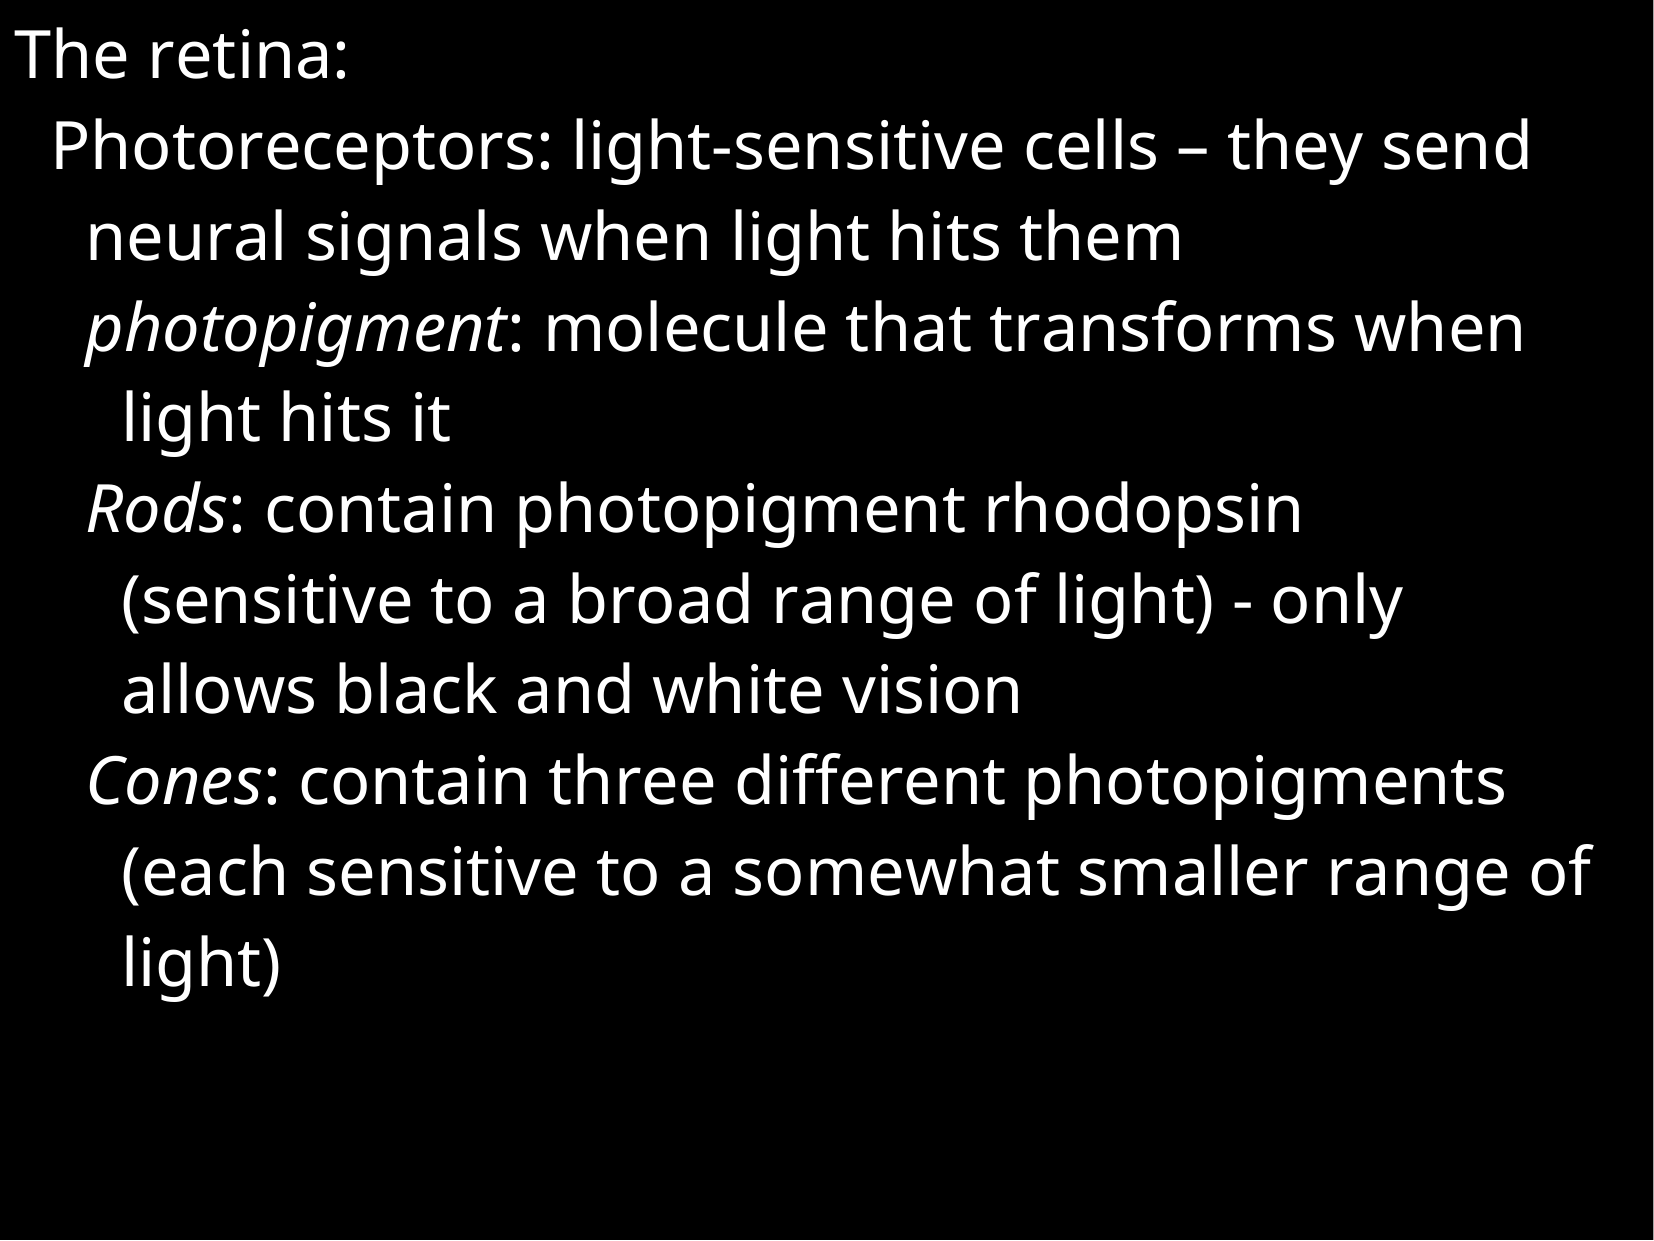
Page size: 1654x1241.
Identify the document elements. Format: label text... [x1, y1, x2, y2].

text_box The retina: Photoreceptors: light-sensitive cells – they send neural signals when light hits them photopigment: molecule that transforms when light hits it Rods: contain photopigment rhodopsin (sensitive to a broad range of light) - only allows black and white vision Cones: contain three different photopigments (each sensitive to a somewhat smaller range of light) [0, 0, 1613, 875]
